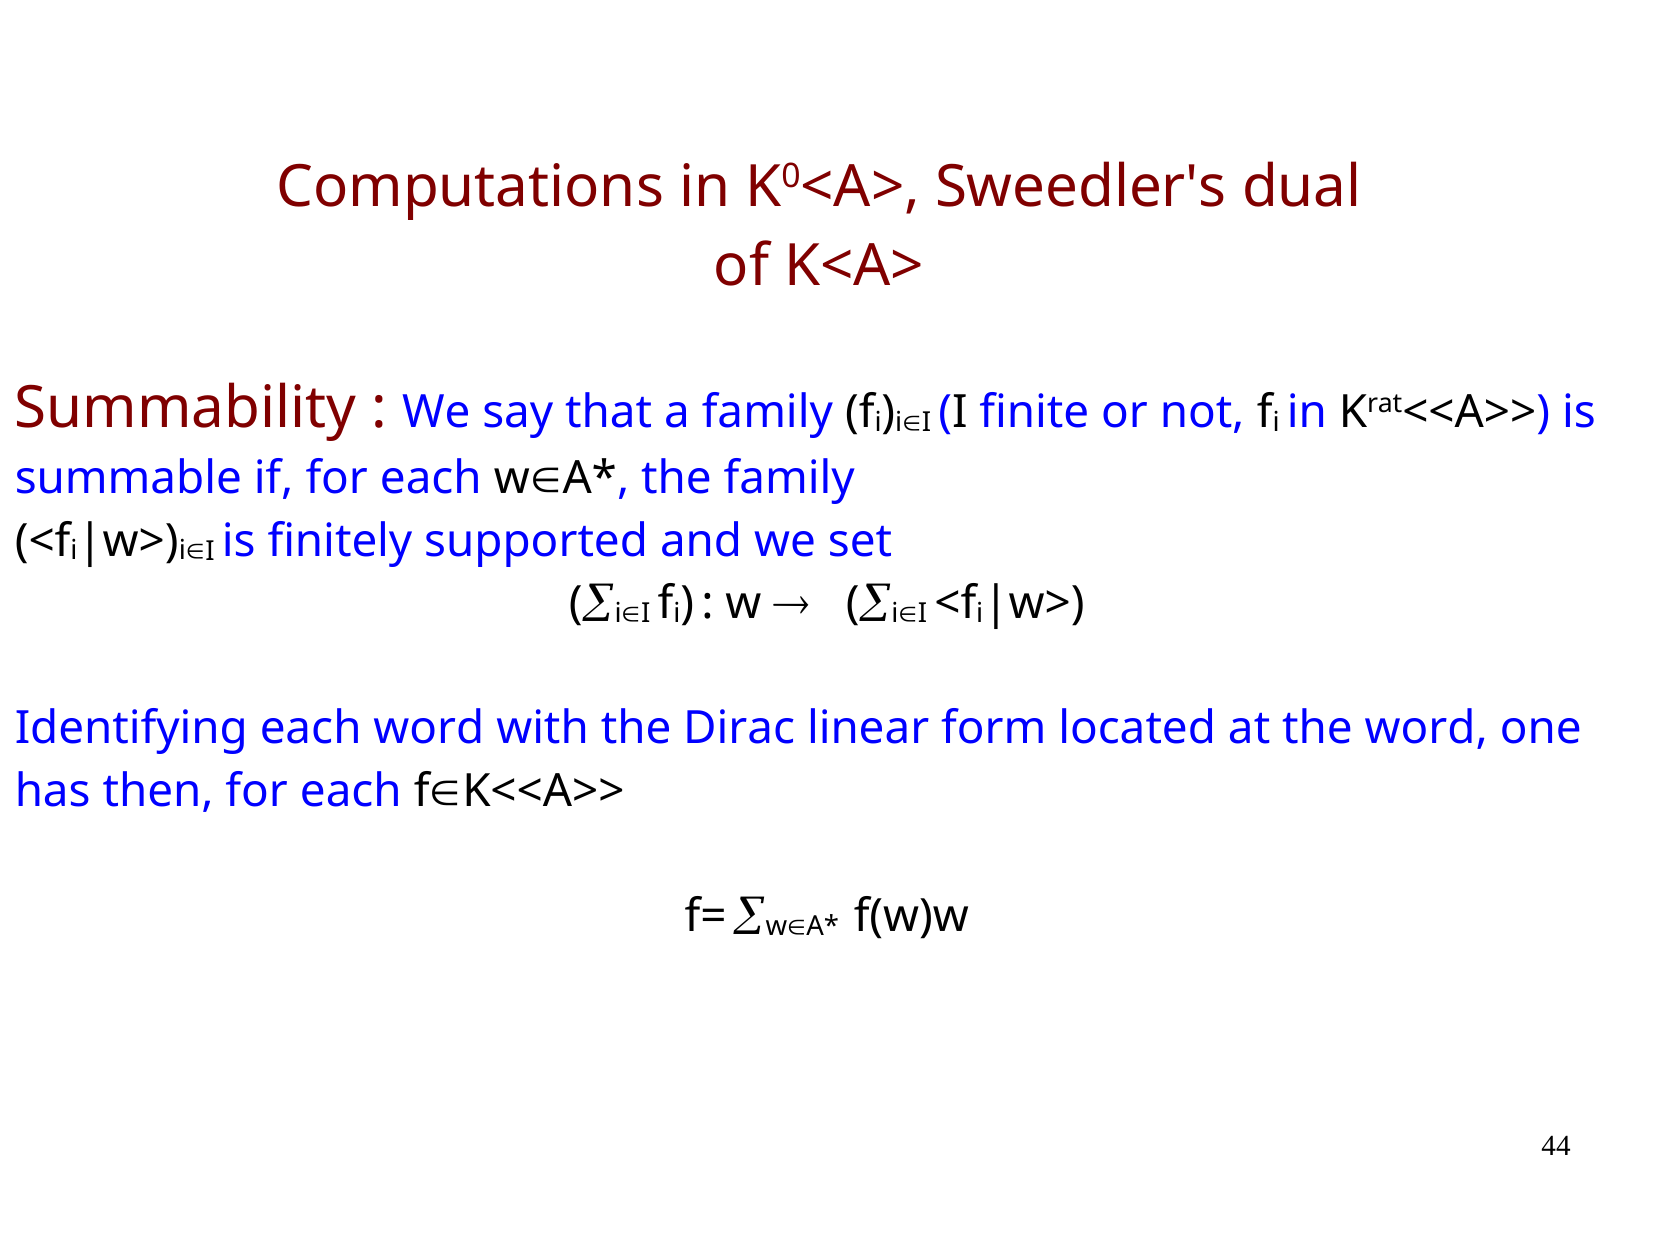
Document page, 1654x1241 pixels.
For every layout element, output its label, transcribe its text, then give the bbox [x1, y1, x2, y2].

chart [760, 586, 892, 652]
text_box Computations in K0<A>, Sweedler's dual of K<A> Summability : We say that a family (fi)iI (I finite or not, fi in Krat<<A>>) is summable if, for each wA*, the family (<fi|w>)iI is finitely supported and we set (iI fi) : w  (iI <fi|w>) Identifying each word with the Dirac linear form located at the word, one has then, for each fK<<A>> f= wA* f(w)w [0, 136, 1654, 1122]
